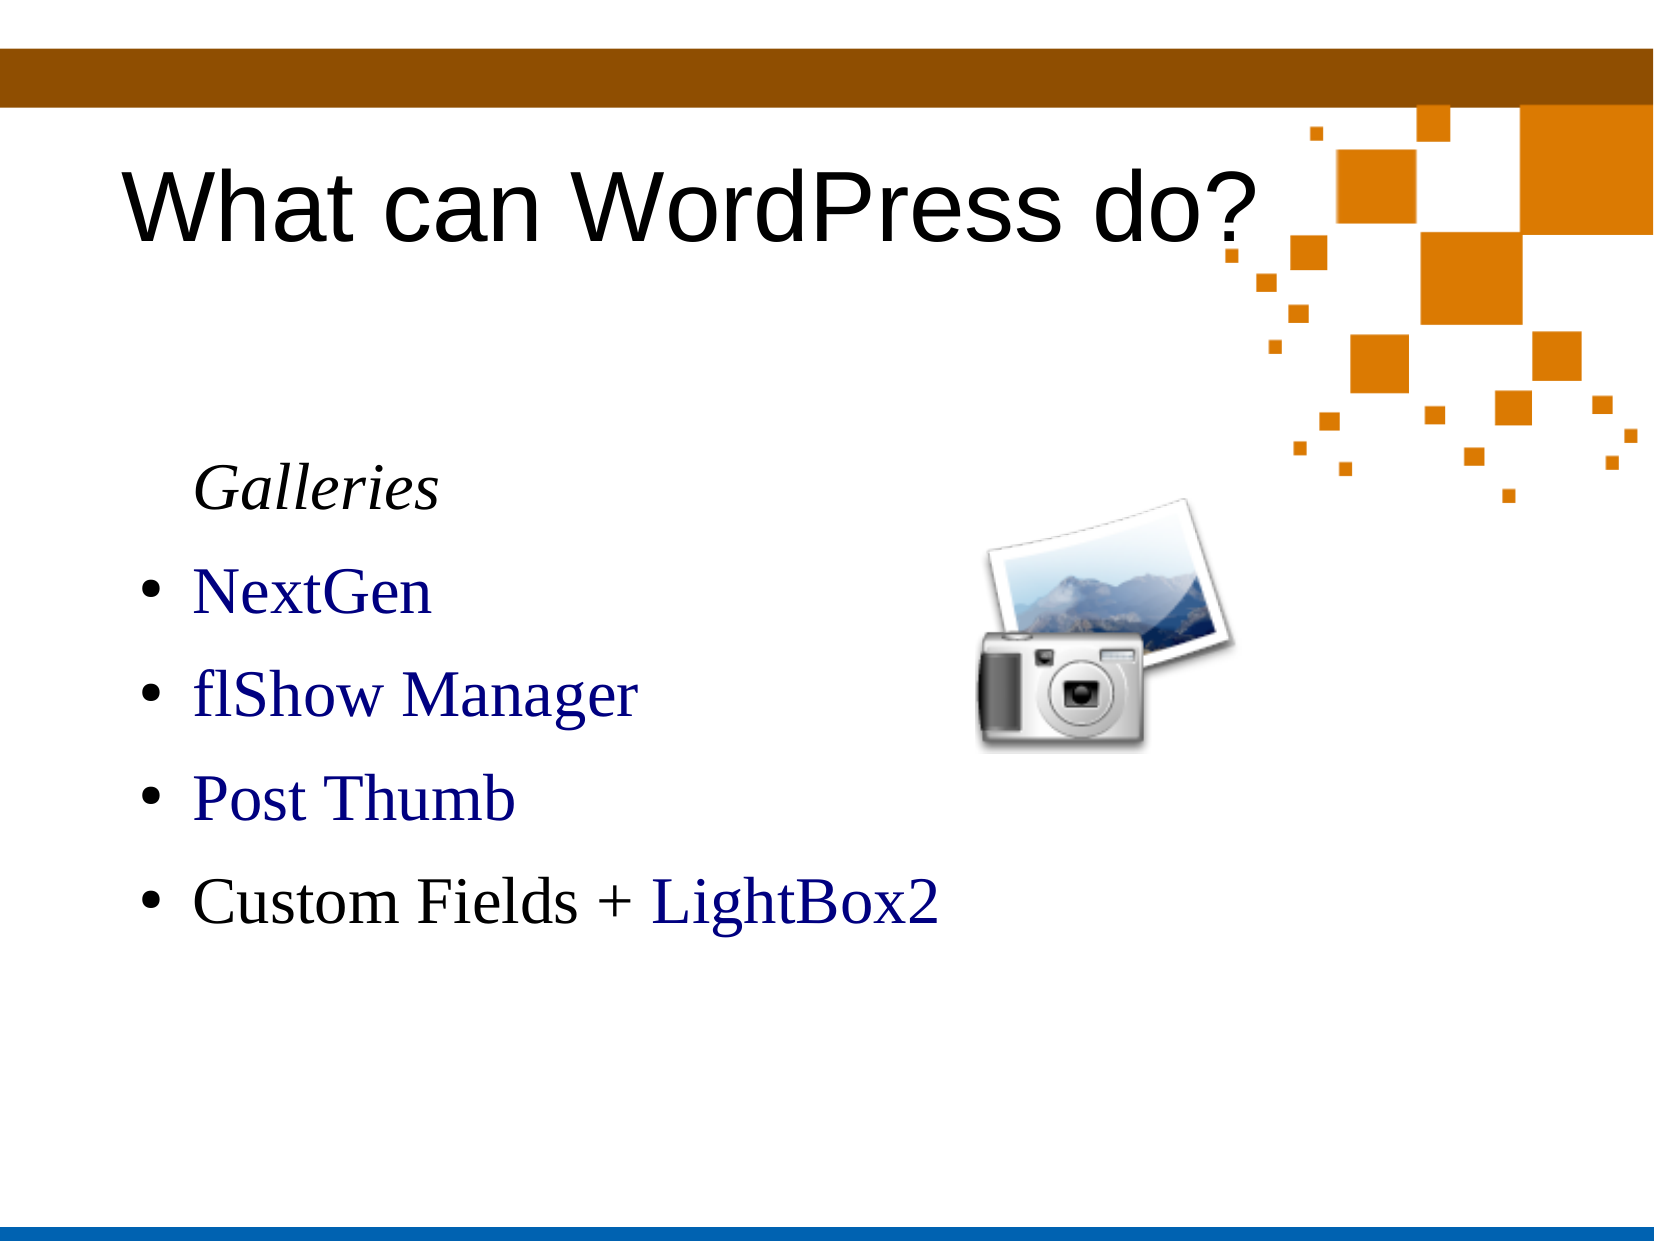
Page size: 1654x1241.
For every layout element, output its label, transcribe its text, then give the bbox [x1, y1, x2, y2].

title What can WordPress do? [121, 102, 1533, 311]
list Galleries NextGen flShow Manager Post Thumb Custom Fields + LightBox2 [121, 450, 976, 972]
picture [0, 0, 1654, 1227]
